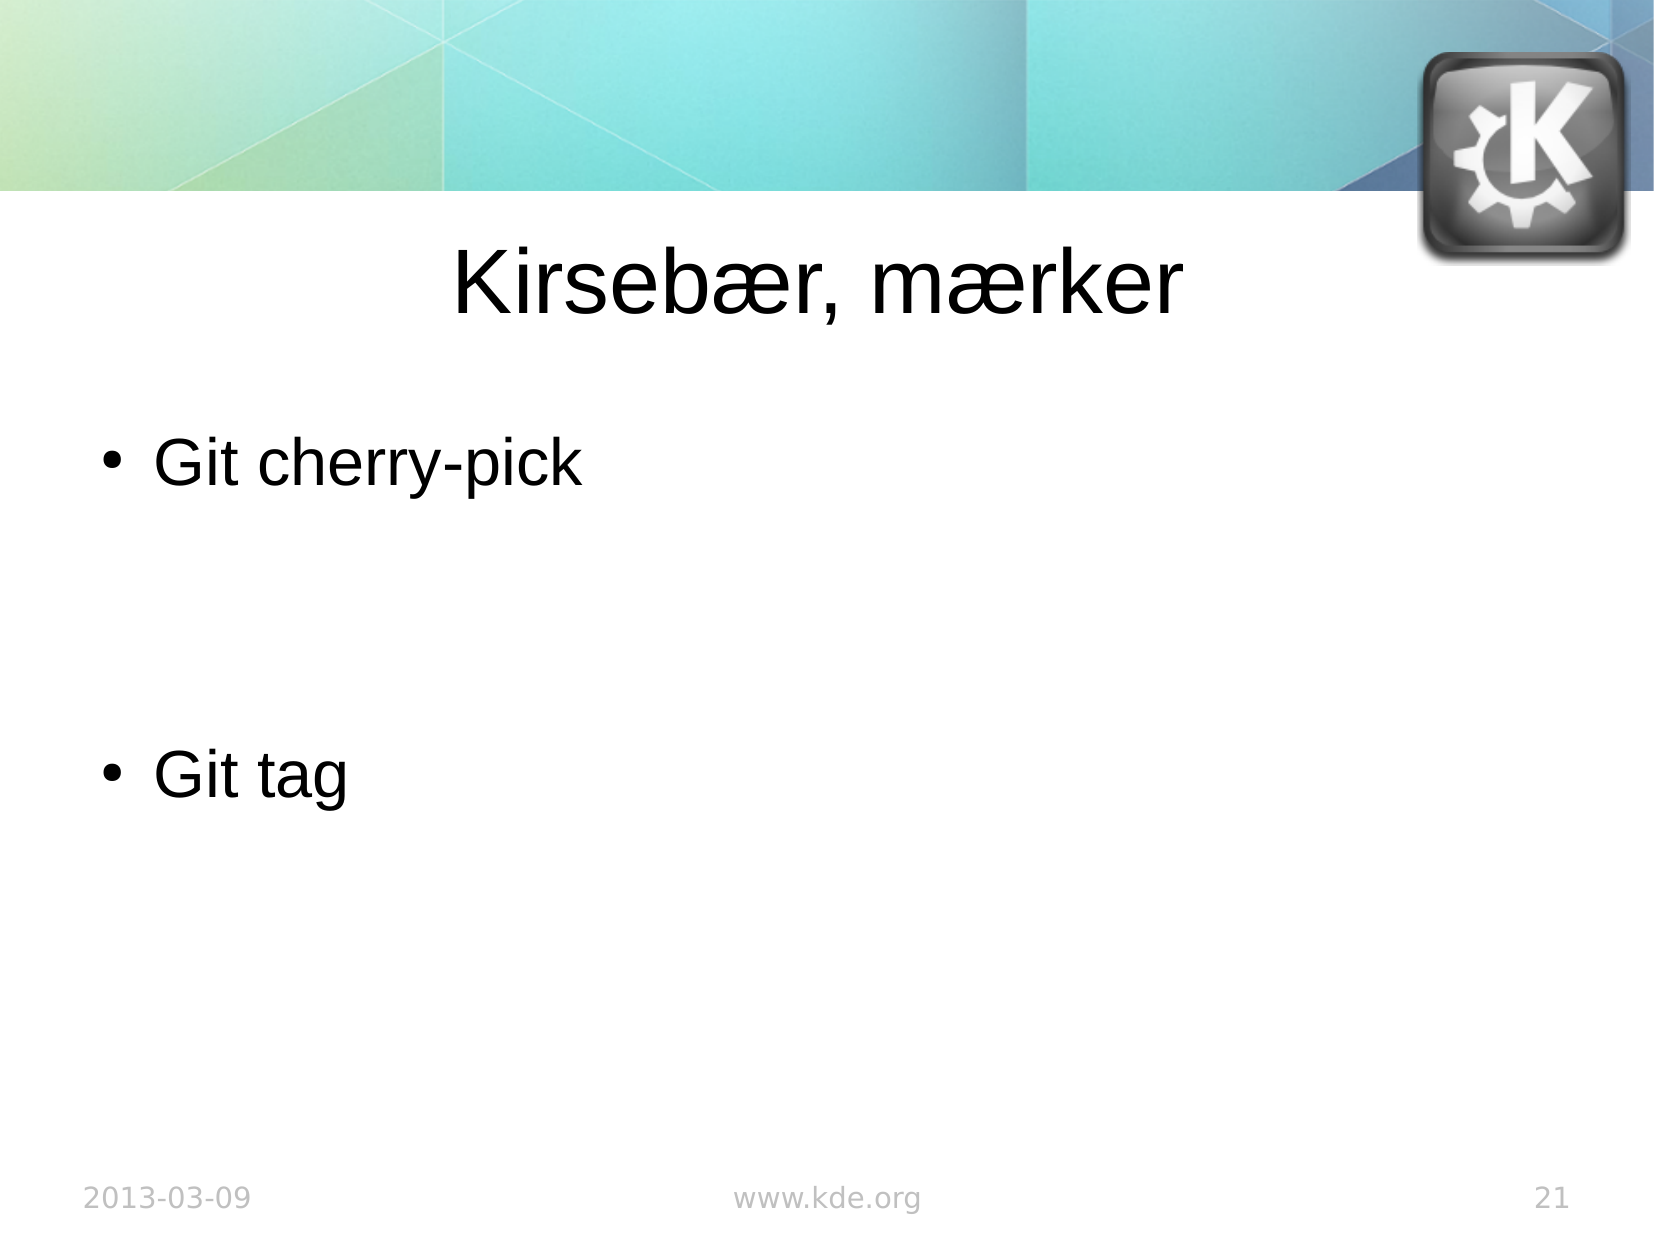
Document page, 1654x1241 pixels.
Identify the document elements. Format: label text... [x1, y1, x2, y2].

list Git cherry-pick Git tag [82, 424, 1571, 1144]
picture [0, 0, 1654, 191]
title Kirsebær, mærker [82, 178, 1571, 386]
